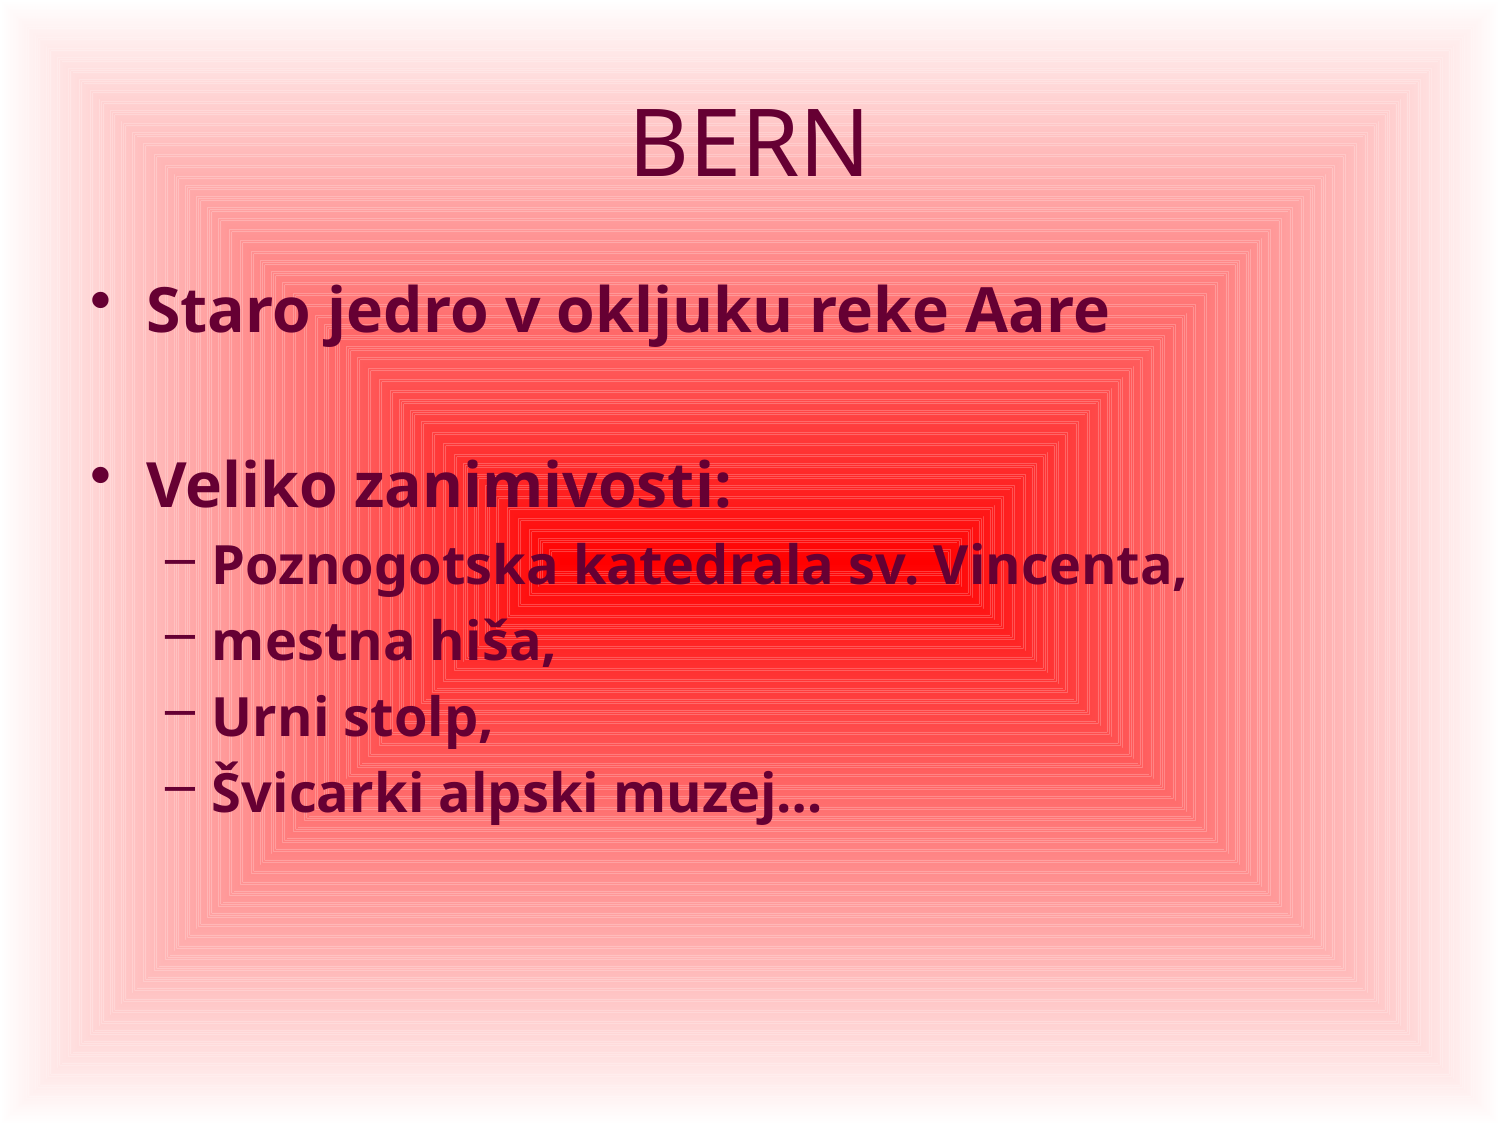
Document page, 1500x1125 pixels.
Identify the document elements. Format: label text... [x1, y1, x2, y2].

title BERN [75, 45, 1425, 233]
list Staro jedro v okljuku reke Aare Veliko zanimivosti: Poznogotska katedrala sv. Vincenta, mestna hiša, Urni stolp, Švicarki alpski muzej… [75, 262, 1425, 1005]
